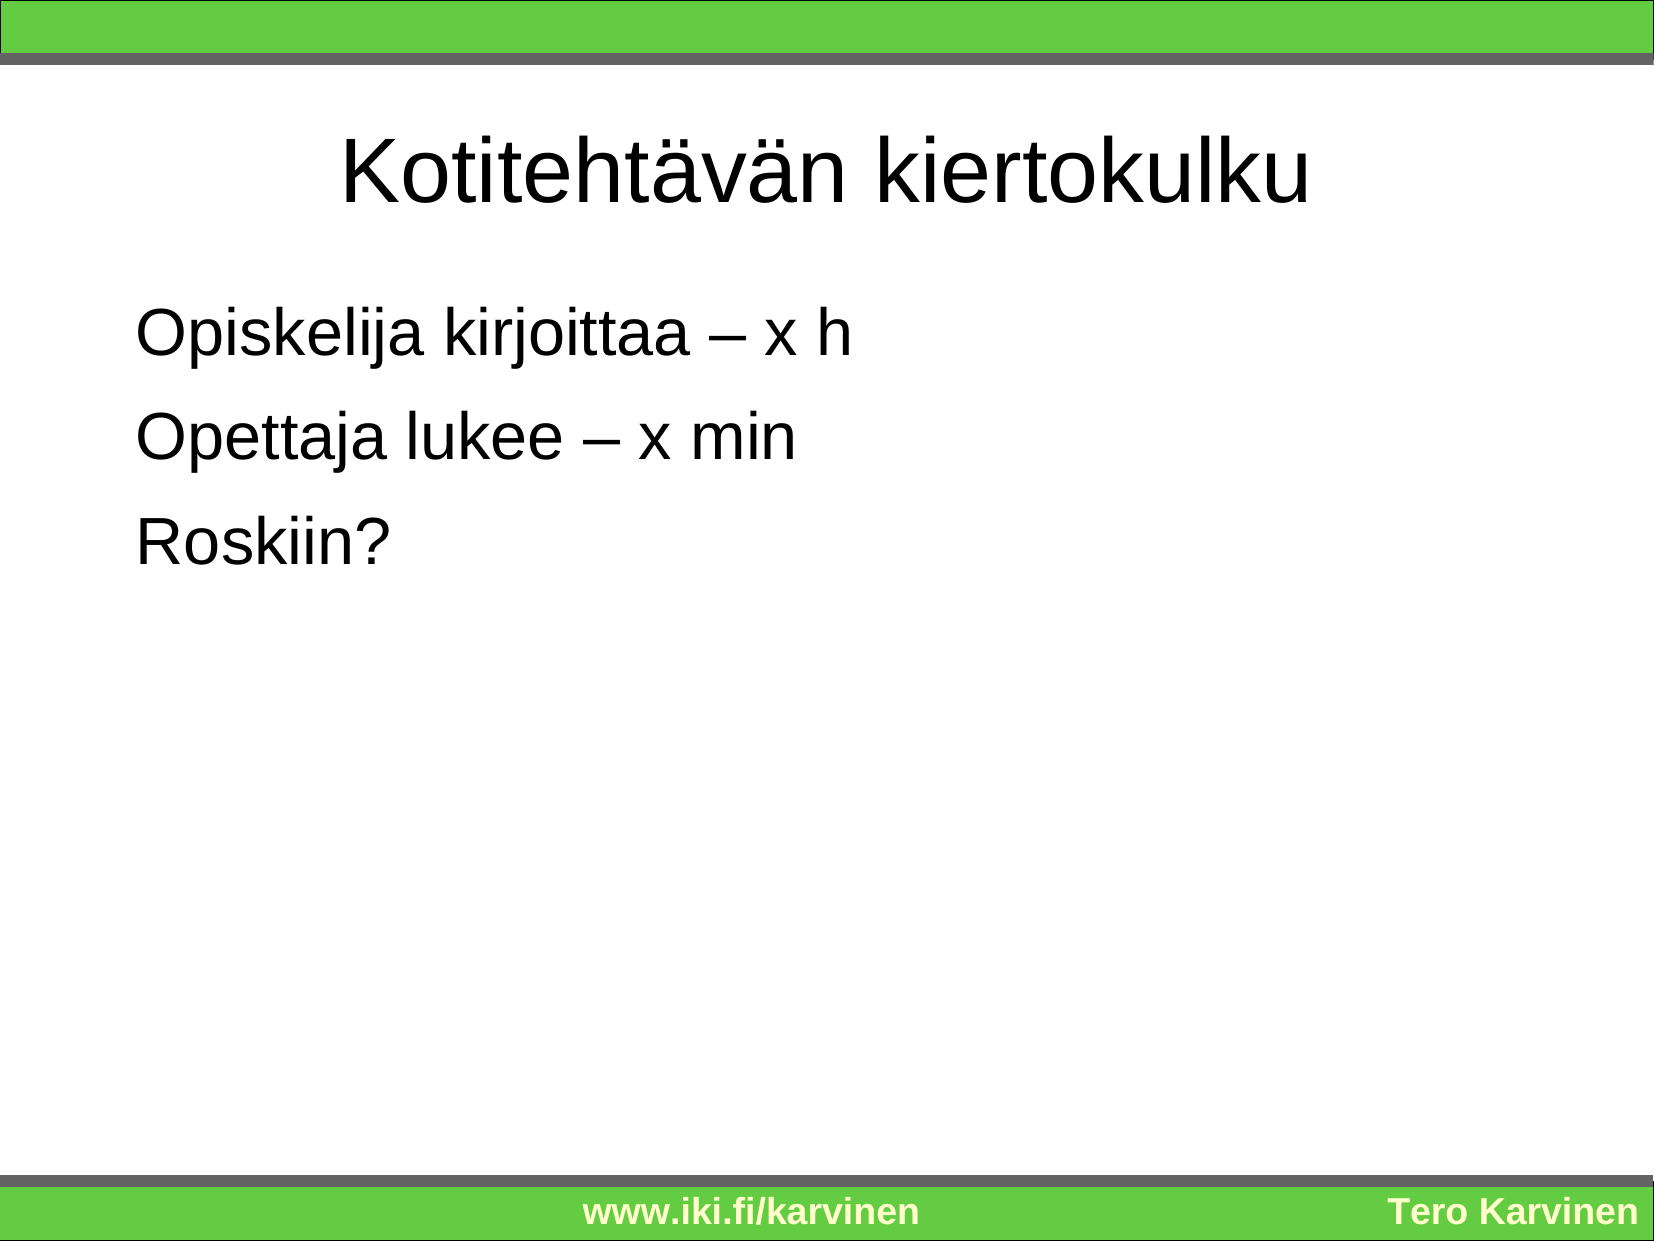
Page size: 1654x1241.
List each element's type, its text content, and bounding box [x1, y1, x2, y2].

title Kotitehtävän kiertokulku [82, 67, 1571, 275]
list Opiskelija kirjoittaa – x h Opettaja lukee – x min Roskiin? [118, 295, 1577, 1099]
